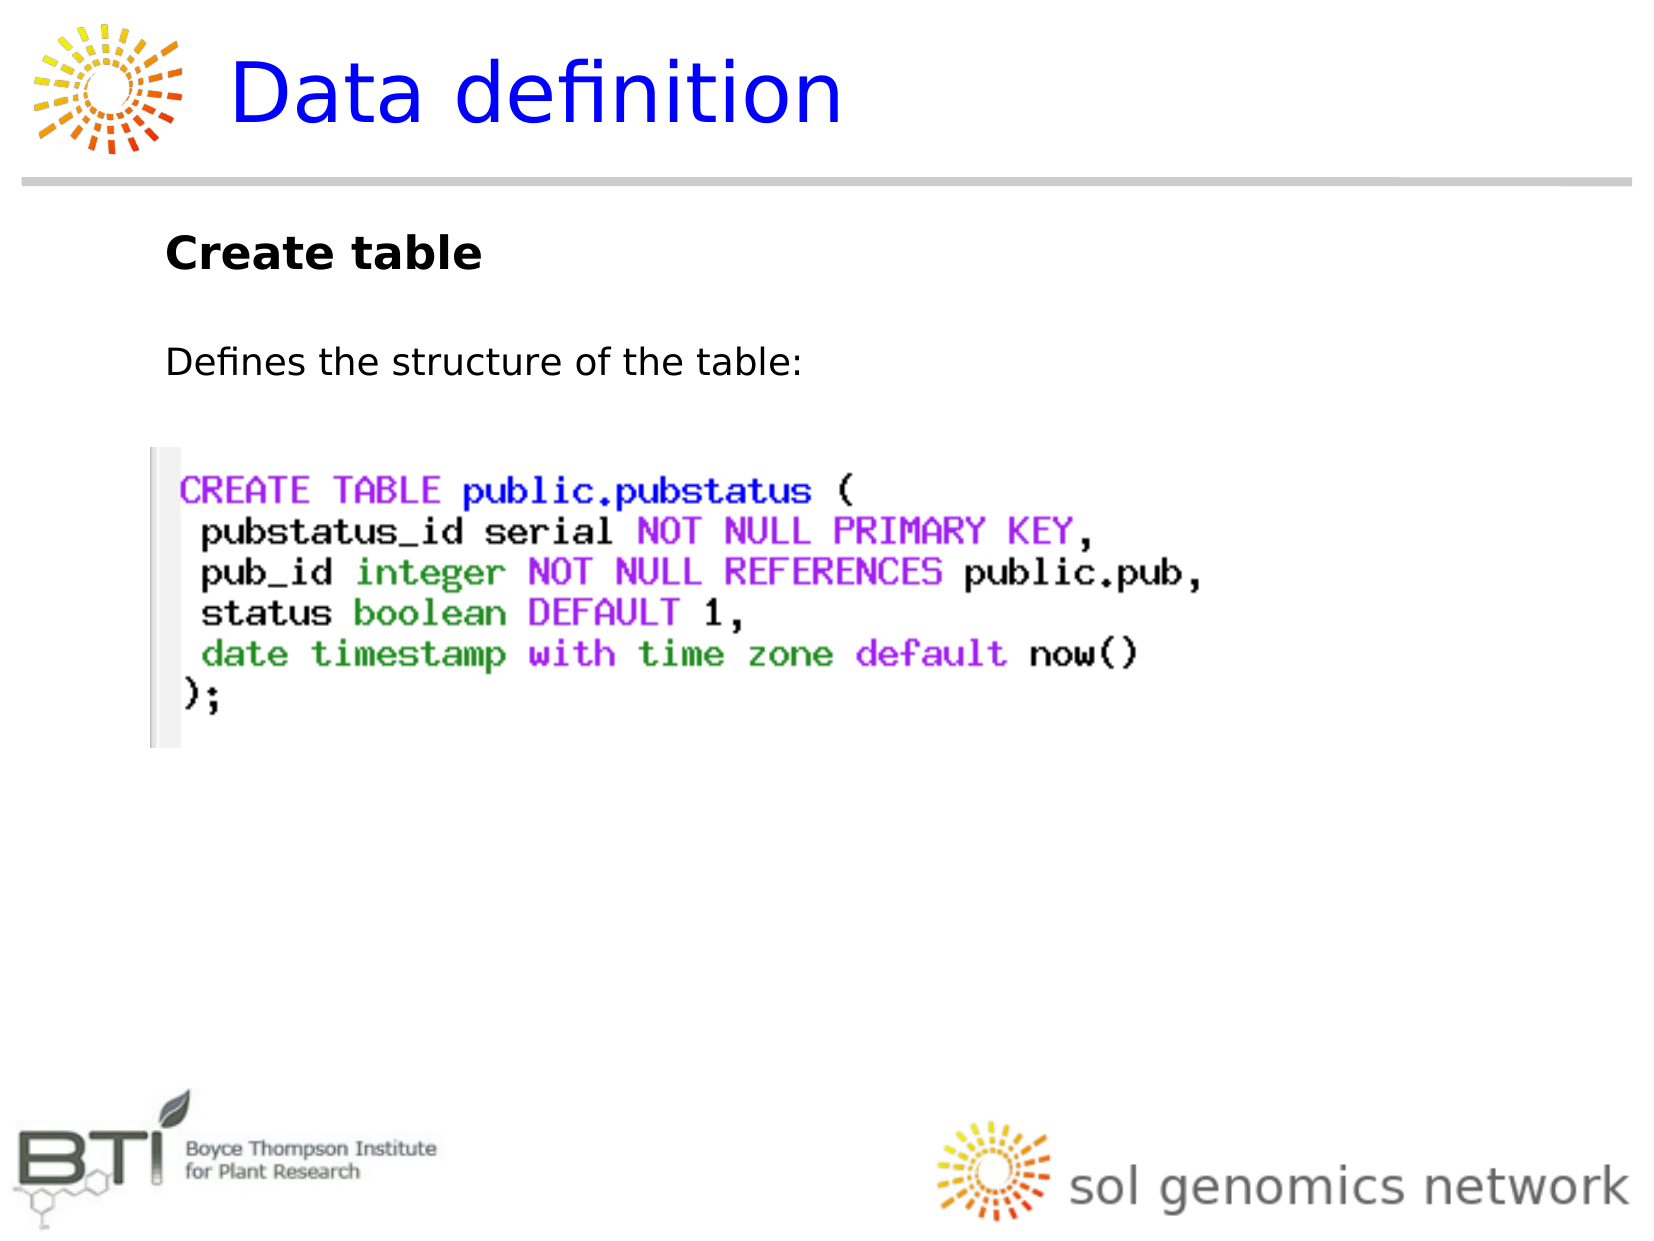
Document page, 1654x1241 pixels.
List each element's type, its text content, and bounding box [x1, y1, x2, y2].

picture [150, 447, 1313, 748]
picture [32, 22, 184, 156]
text_box Defines the structure of the table: [150, 337, 1201, 396]
text_box Data definition [228, 46, 1623, 159]
picture [8, 1087, 451, 1234]
picture [921, 1116, 1642, 1229]
text_box Create table [150, 225, 1276, 294]
